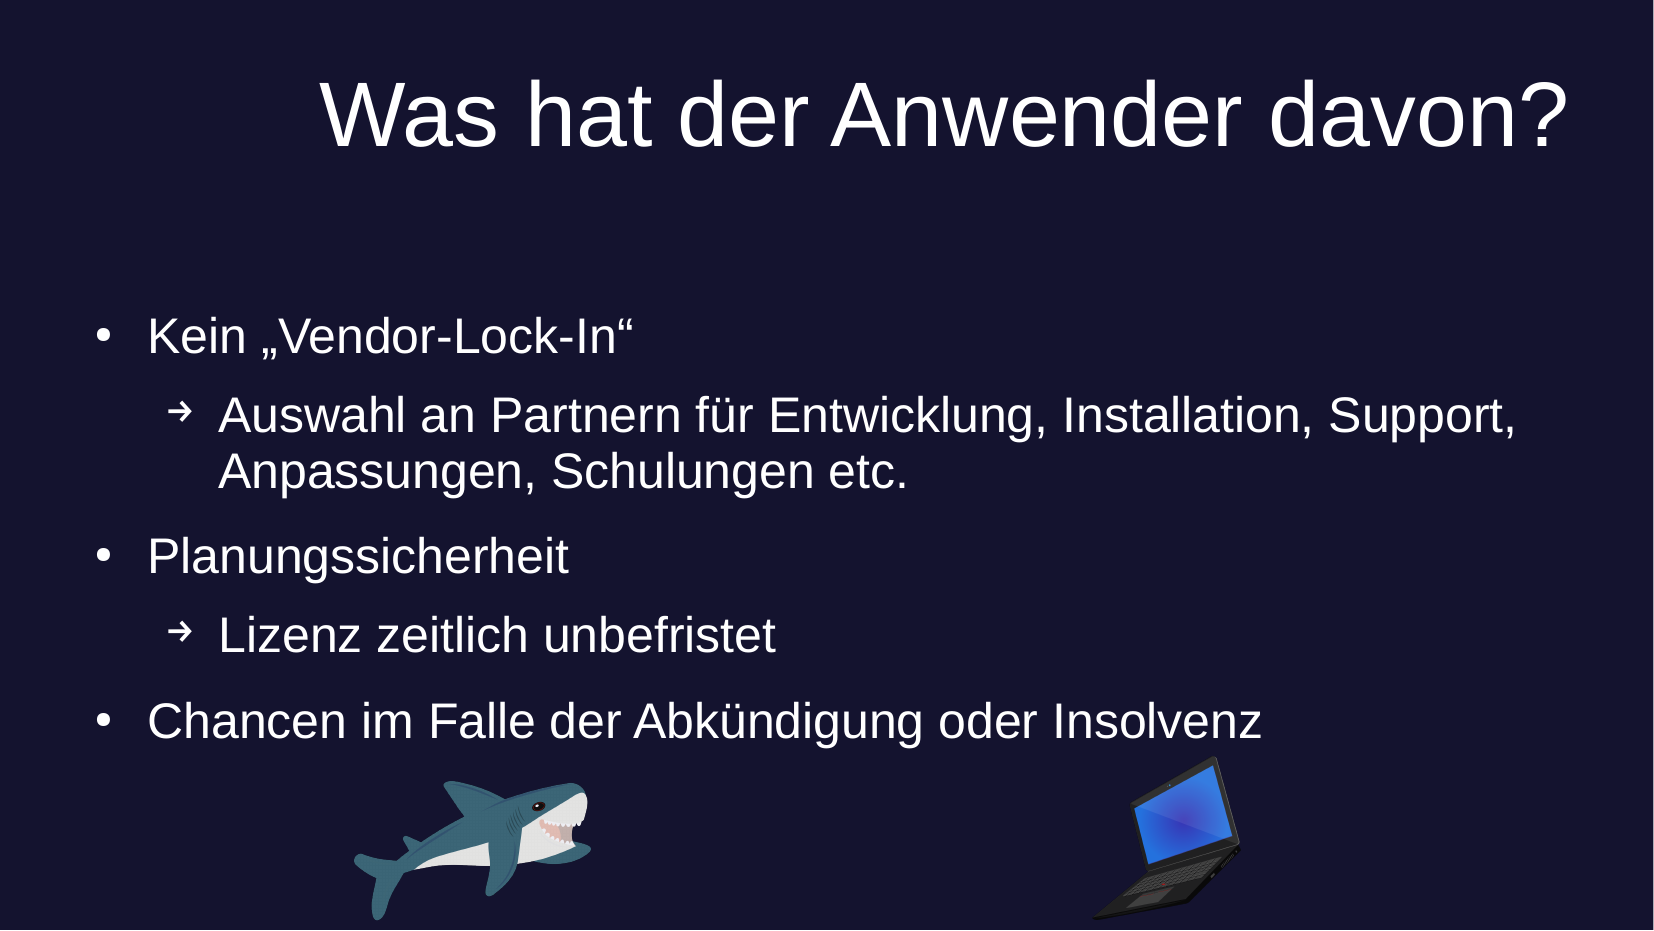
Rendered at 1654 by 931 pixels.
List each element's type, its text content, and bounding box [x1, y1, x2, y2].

list Kein „Vendor-Lock-In“ Auswahl an Partnern für Entwicklung, Installation, Support, Anpassungen, Schulungen etc. Planungssicherheit Lizenz zeitlich unbefristet Chancen im Falle der Abkündigung oder Insolvenz [76, 217, 1565, 840]
picture [1092, 840, 1241, 920]
title Was hat der Anwender davon? [82, 37, 1571, 193]
picture [354, 840, 591, 931]
